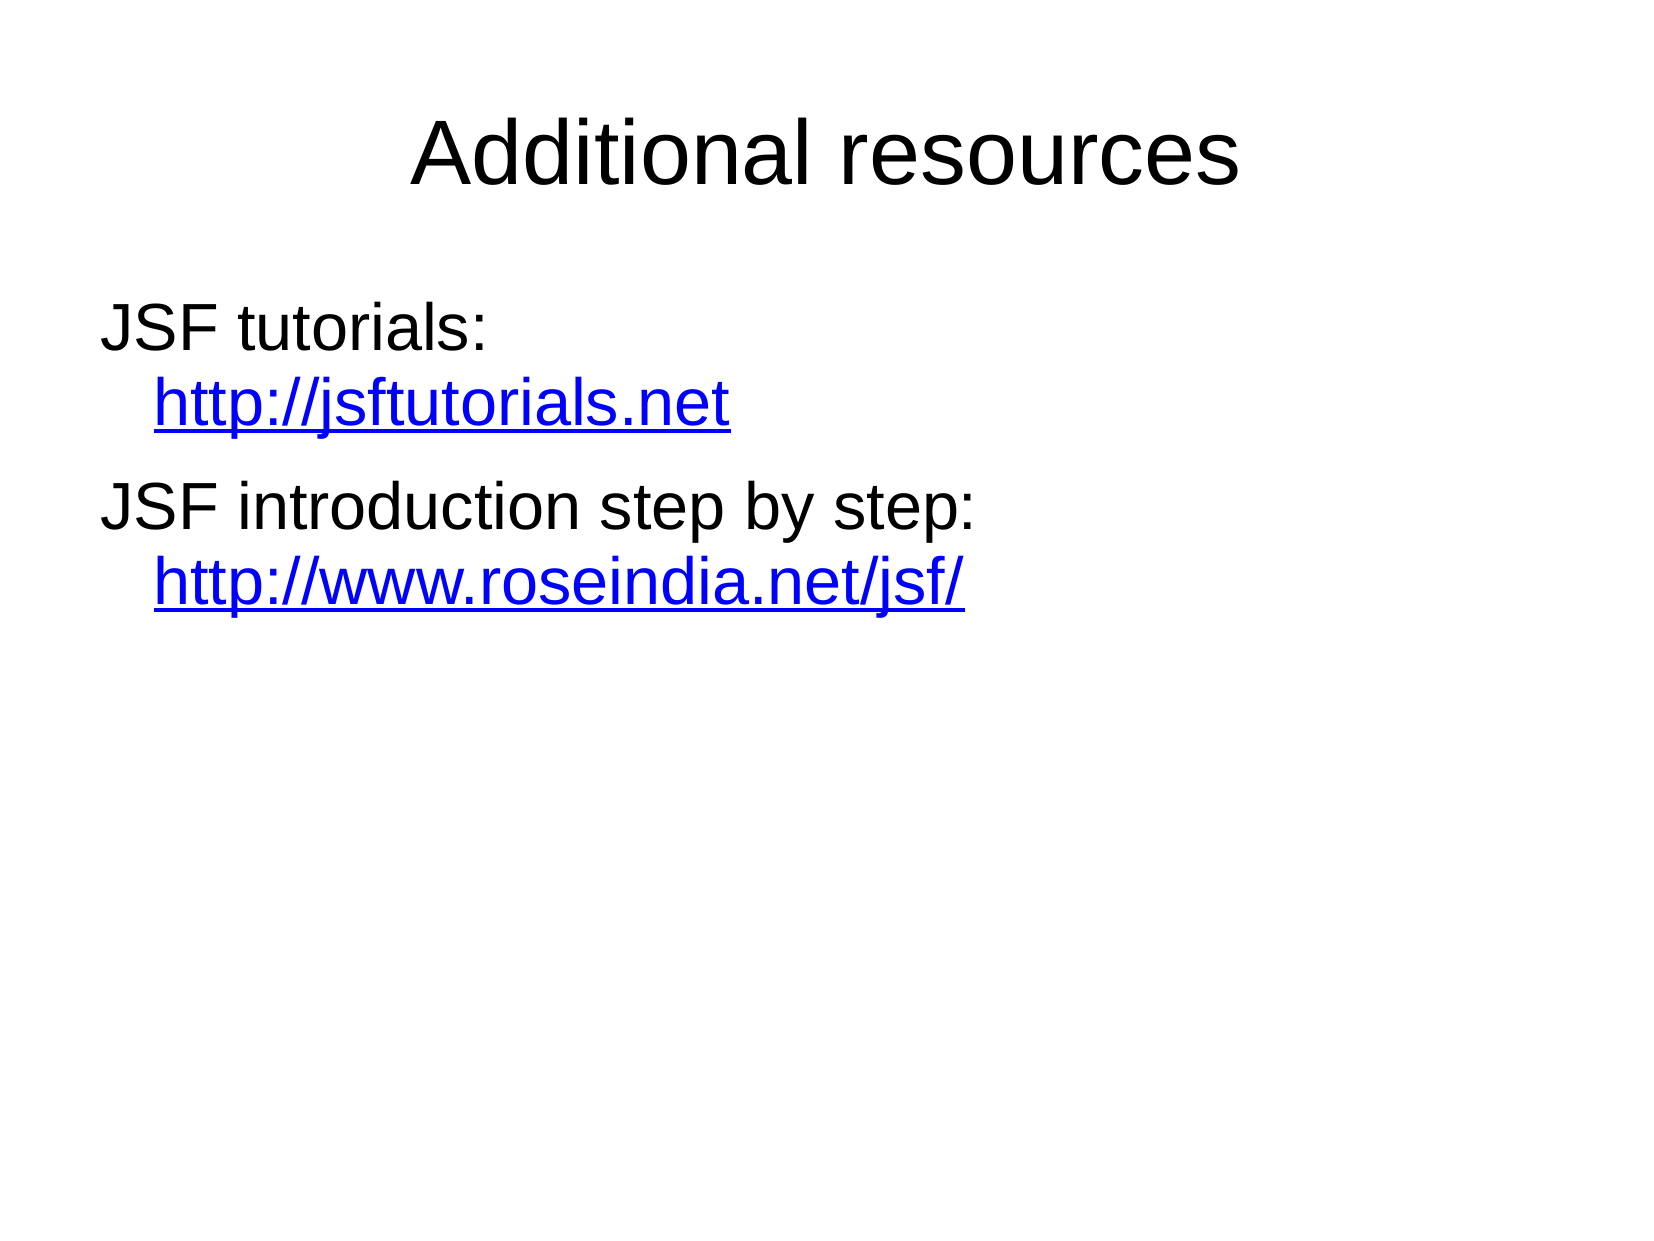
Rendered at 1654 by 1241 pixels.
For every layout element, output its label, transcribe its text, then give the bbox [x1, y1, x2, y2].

title Additional resources [82, 56, 1571, 250]
list JSF tutorials: http://jsftutorials.net JSF introduction step by step: http://www.roseindia.net/jsf/ [82, 290, 1571, 1094]
